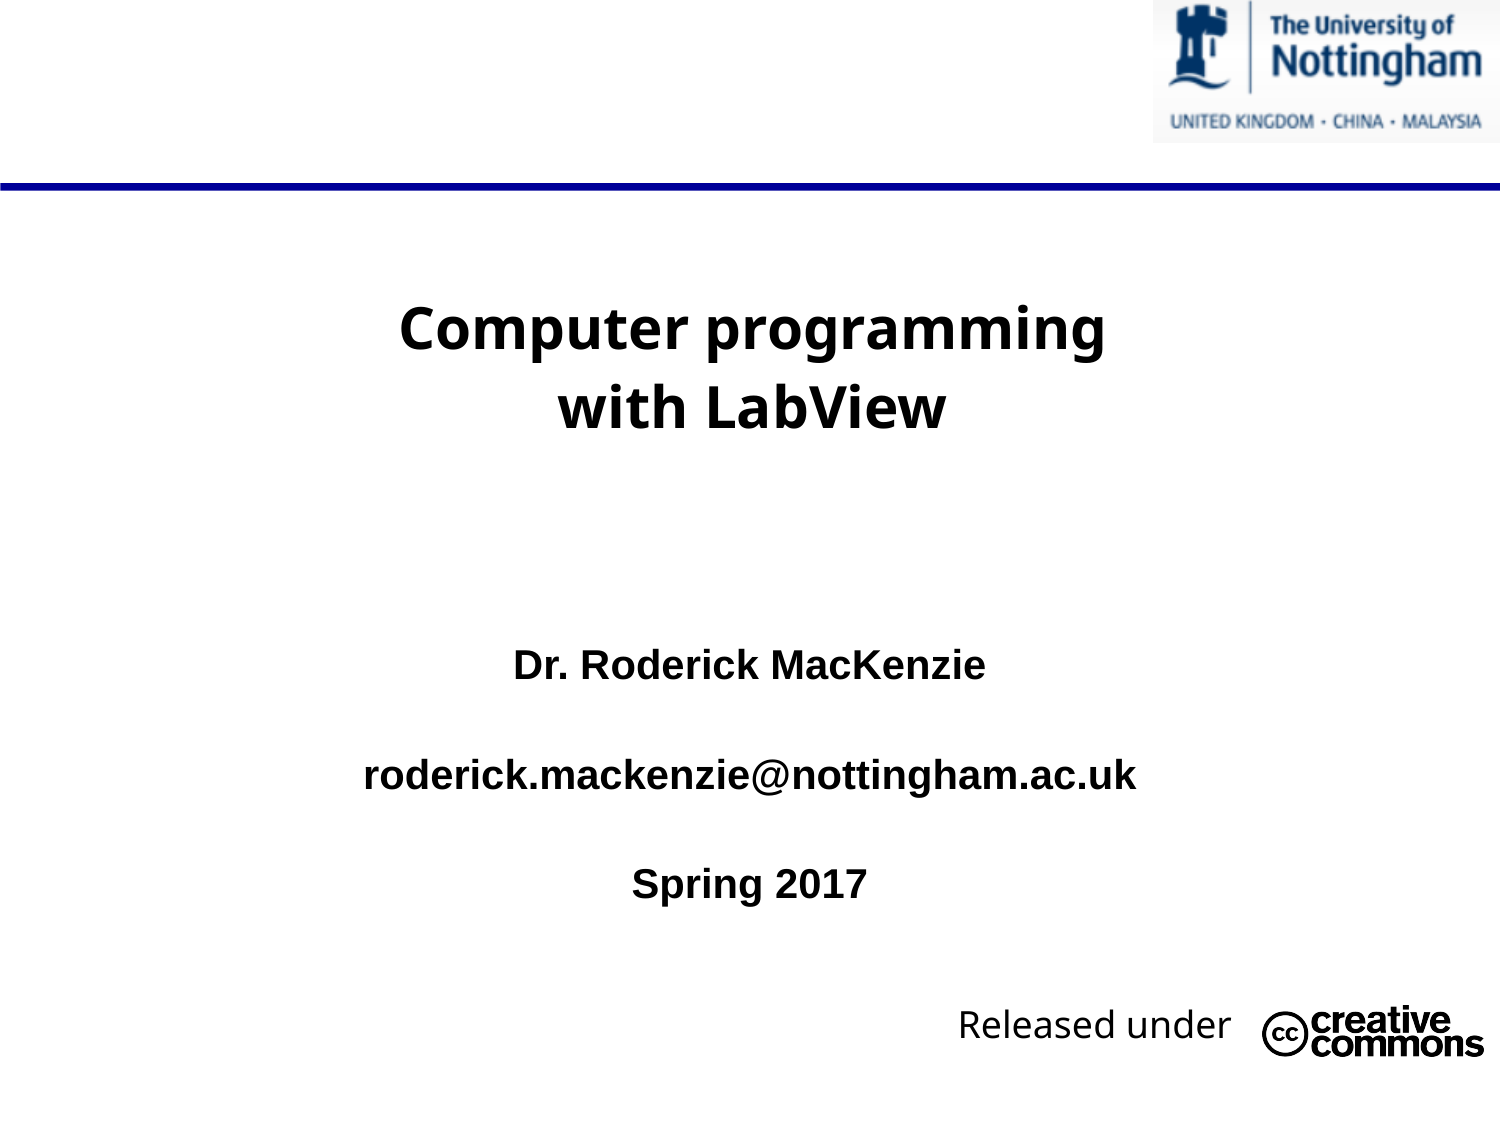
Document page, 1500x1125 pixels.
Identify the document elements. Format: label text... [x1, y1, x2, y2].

text_box Released under [942, 993, 1301, 1067]
picture [1153, 0, 1500, 143]
subtitle Dr. Roderick MacKenzie roderick.mackenzie@nottingham.ac.uk Spring 2017 [45, 641, 1455, 908]
picture [1301, 1005, 1484, 1057]
title Computer programming with LabView [4, 287, 1500, 491]
